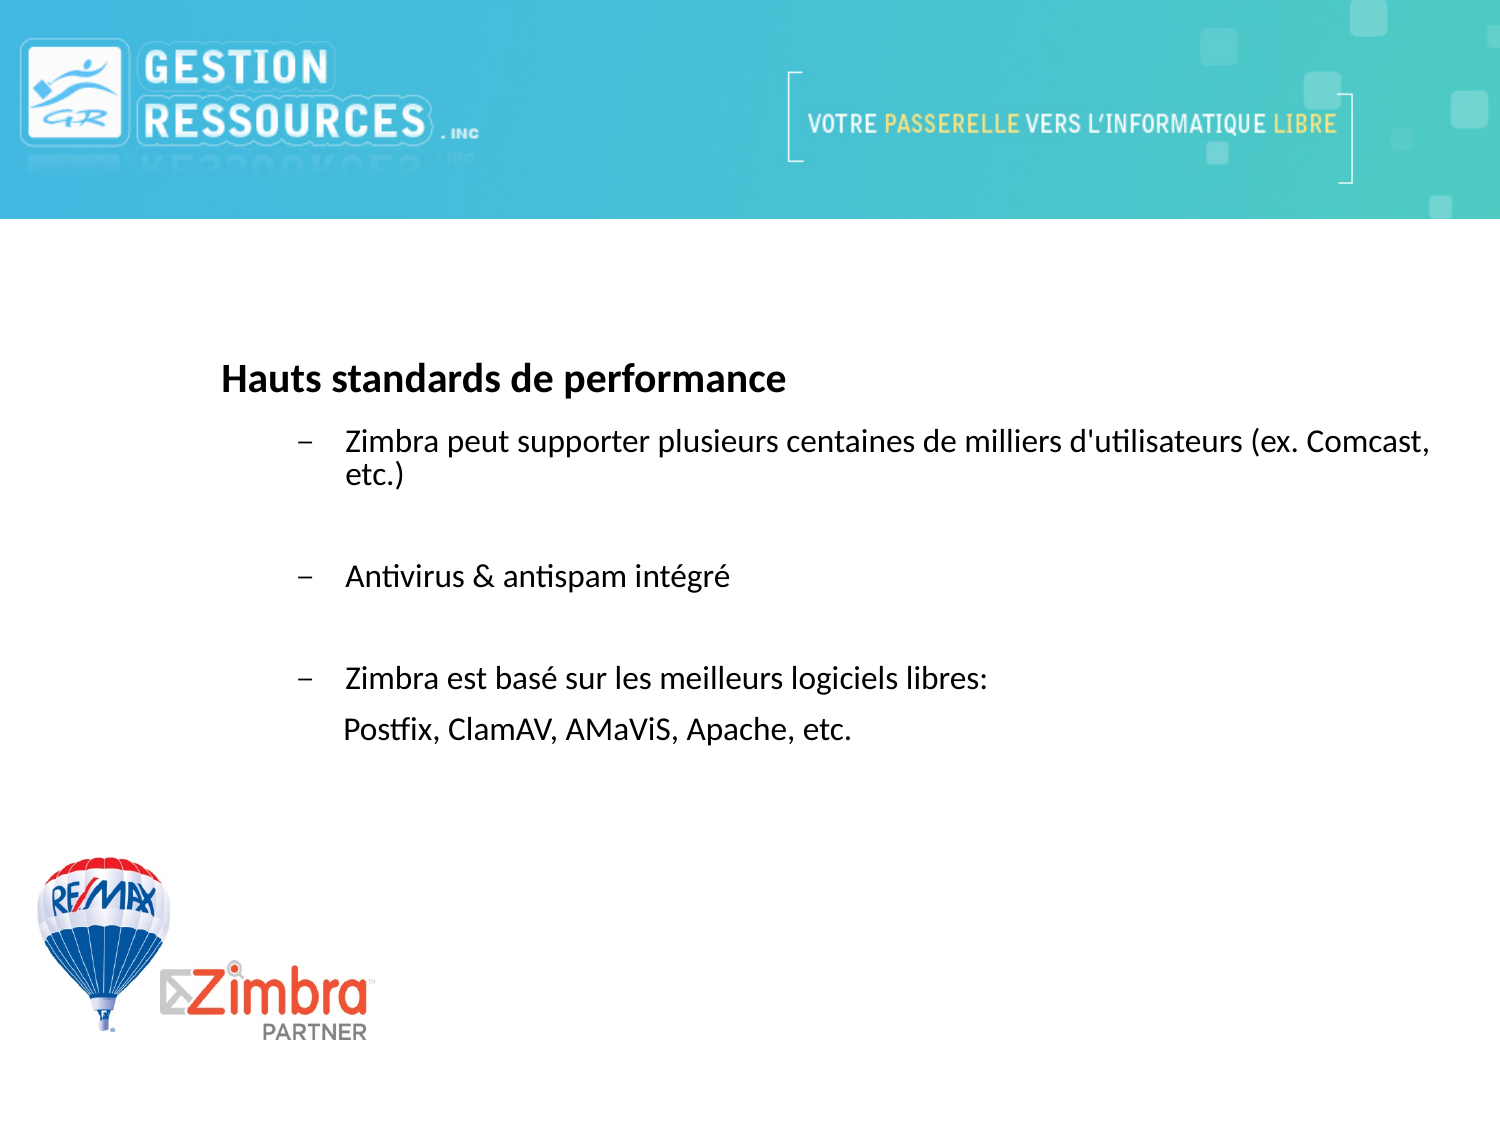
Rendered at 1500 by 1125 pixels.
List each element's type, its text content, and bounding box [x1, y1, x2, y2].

text_box Hauts standards de performance Zimbra peut supporter plusieurs centaines de milliers d'utilisateurs (ex. Comcast, etc.) Antivirus & antispam intégré Zimbra est basé sur les meilleurs logiciels libres: Postfix, ClamAV, AMaViS, Apache, etc. [118, 354, 1477, 882]
picture [0, 0, 1500, 219]
picture [35, 855, 375, 1040]
